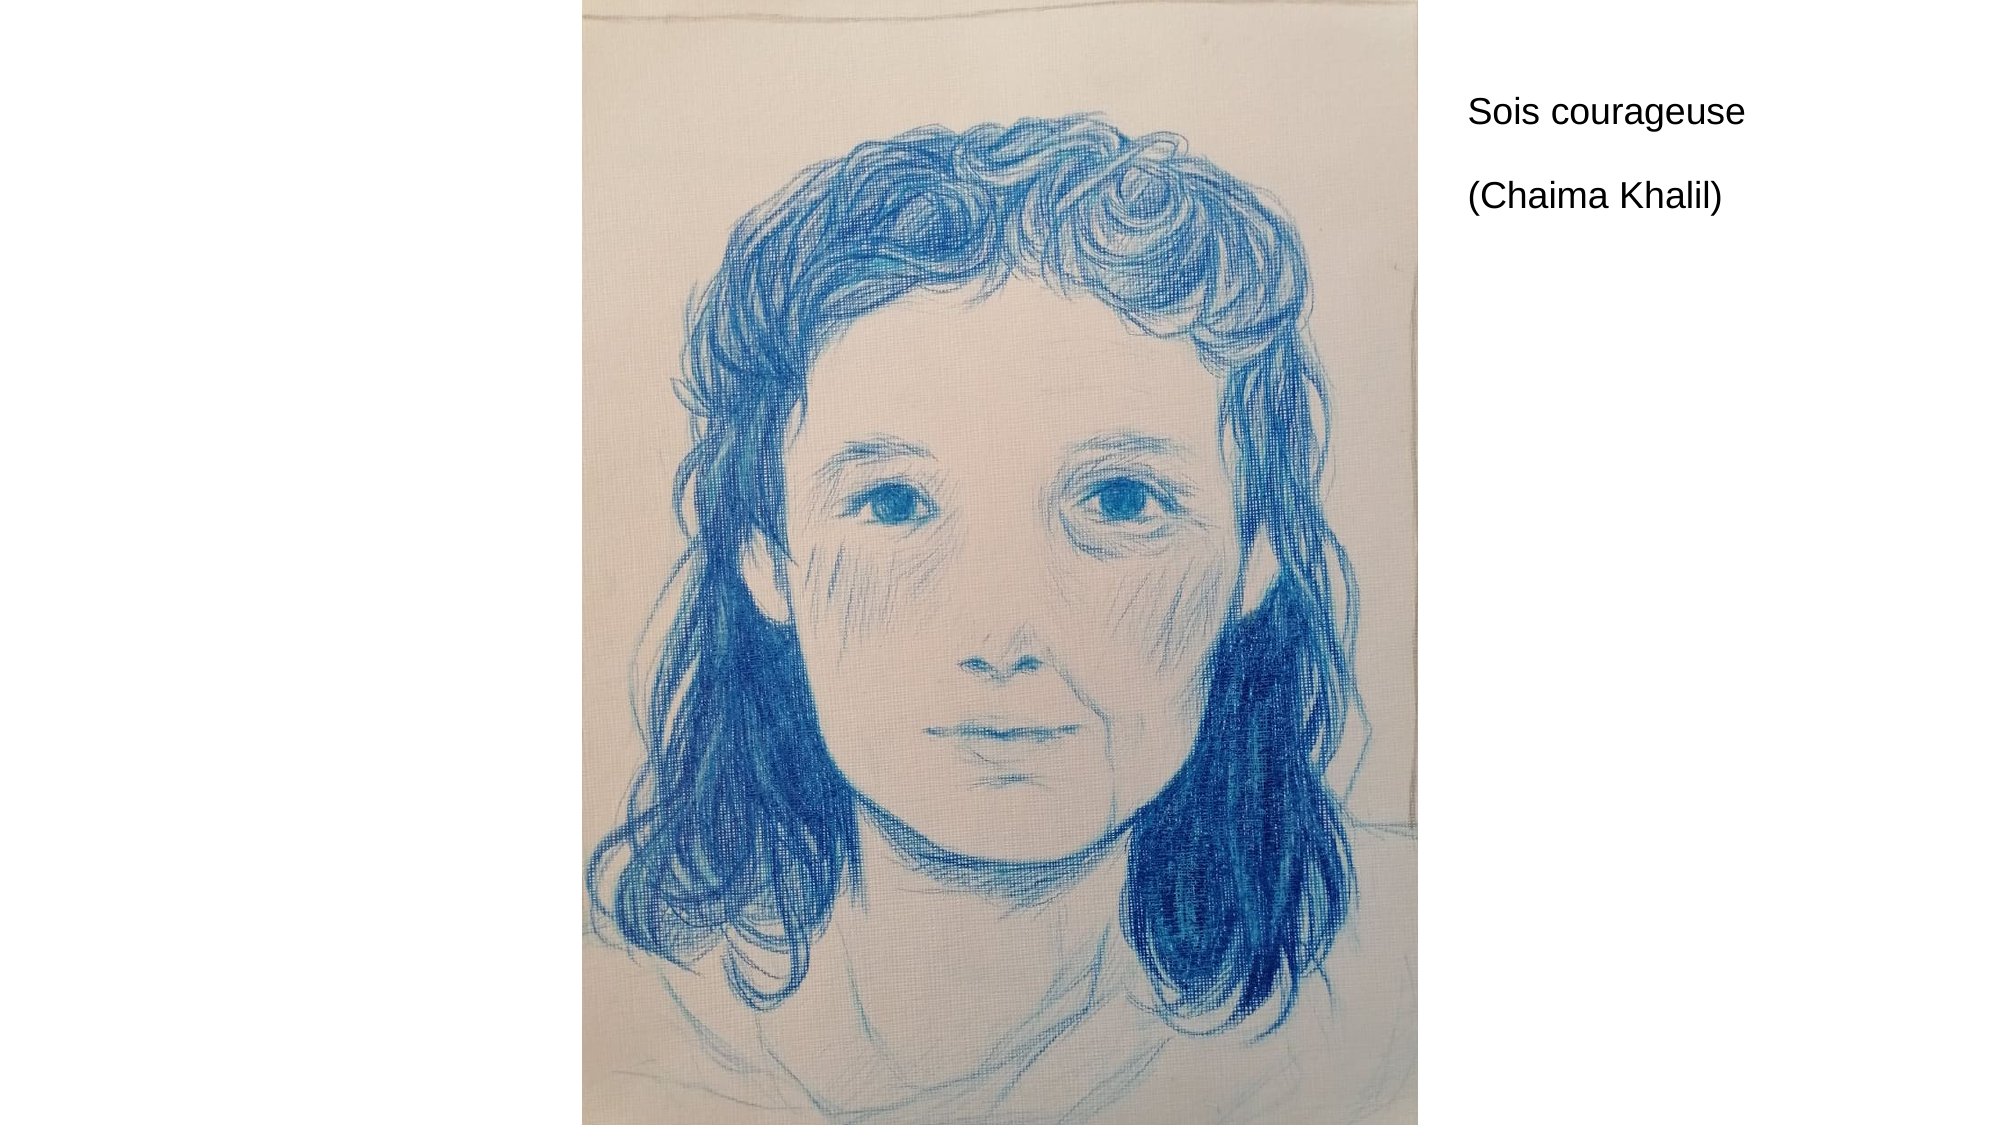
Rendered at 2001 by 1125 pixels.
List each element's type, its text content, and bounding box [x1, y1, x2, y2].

picture [582, 0, 1418, 1125]
text_box Sois courageuse (Chaima Khalil) [1452, 82, 1761, 224]
